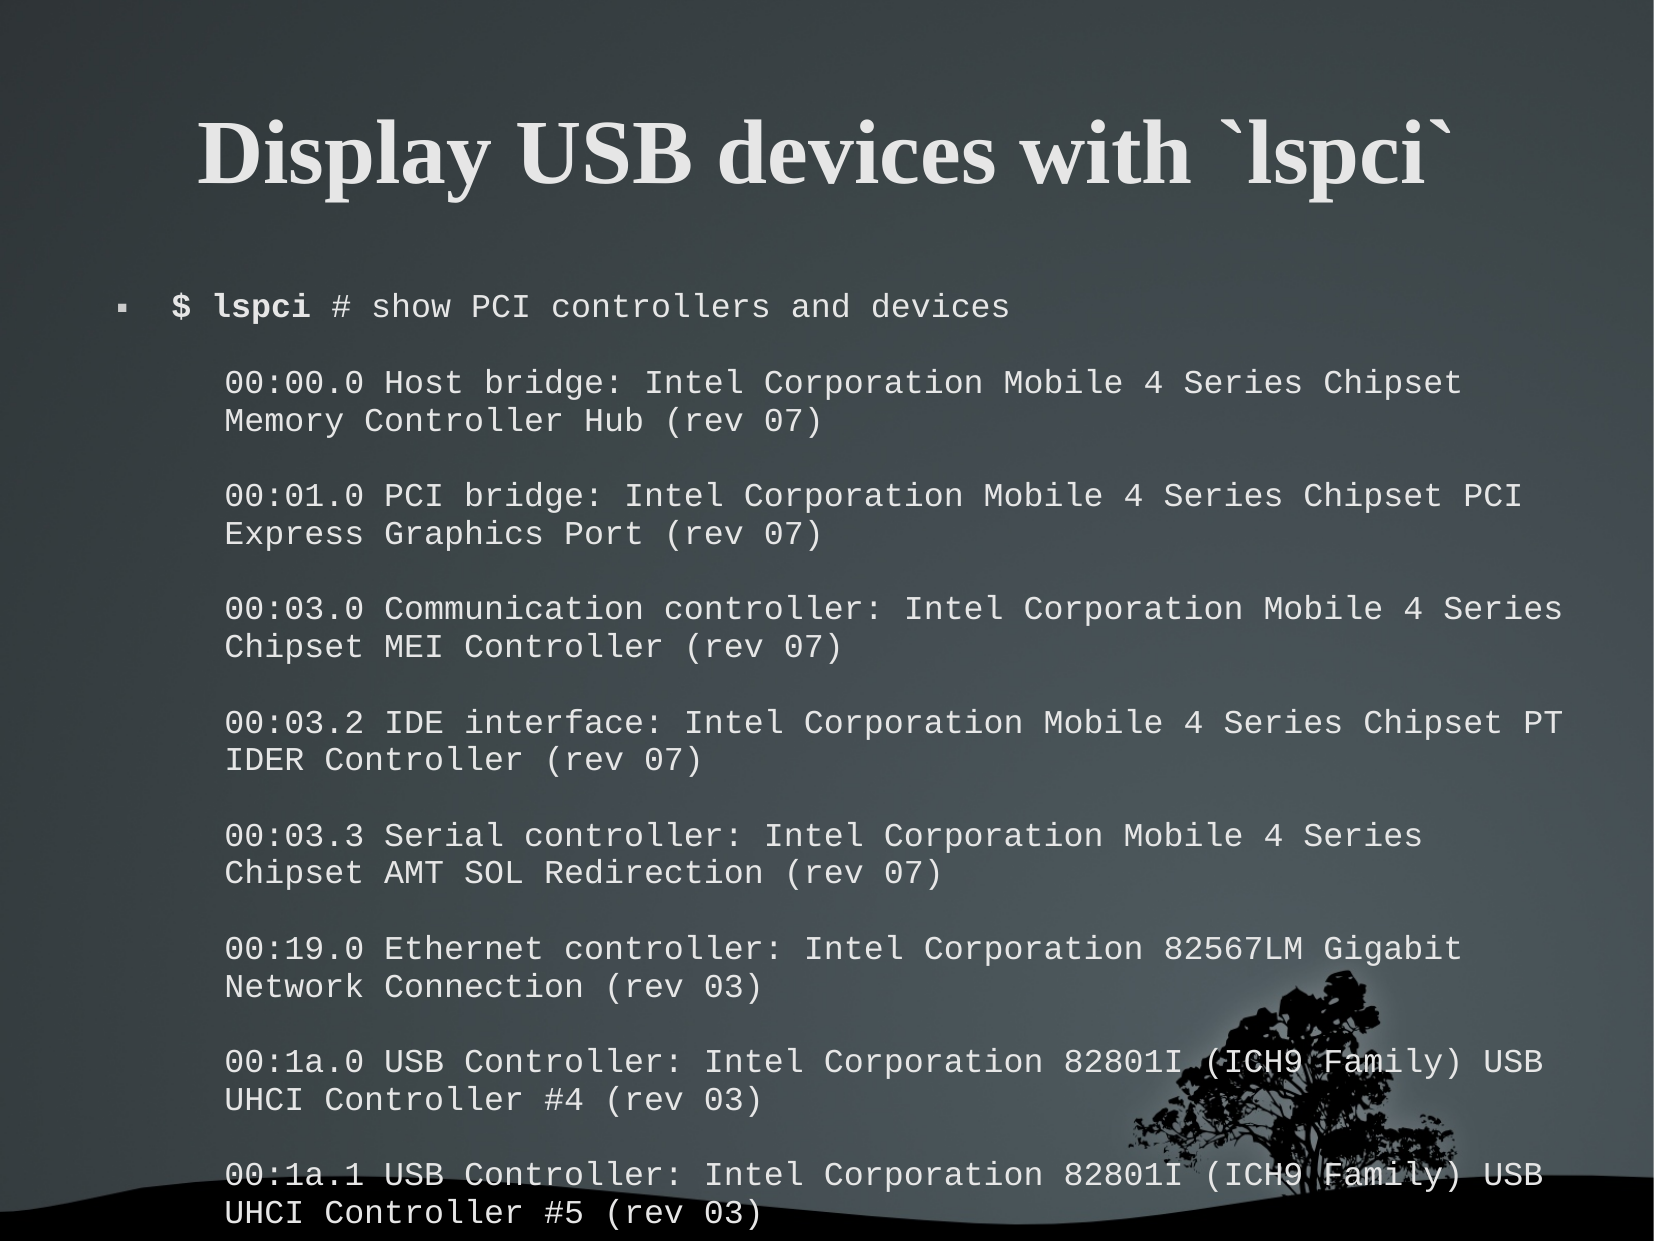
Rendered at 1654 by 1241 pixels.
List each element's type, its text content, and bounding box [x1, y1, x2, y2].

title Display USB devices with `lspci` [82, 33, 1571, 273]
list $ lspci # show PCI controllers and devices 00:00.0 Host bridge: Intel Corporation Mobile 4 Series Chipset Memory Controller Hub (rev 07) 00:01.0 PCI bridge: Intel Corporation Mobile 4 Series Chipset PCI Express Graphics Port (rev 07) 00:03.0 Communication controller: Intel Corporation Mobile 4 Series Chipset MEI Controller (rev 07) 00:03.2 IDE interface: Intel Corporation Mobile 4 Series Chipset PT IDER Controller (rev 07) 00:03.3 Serial controller: Intel Corporation Mobile 4 Series Chipset AMT SOL Redirection (rev 07) 00:19.0 Ethernet controller: Intel Corporation 82567LM Gigabit Network Connection (rev 03) 00:1a.0 USB Controller: Intel Corporation 82801I (ICH9 Family) USB UHCI Controller #4 (rev 03) 00:1a.1 USB Controller: Intel Corporation 82801I (ICH9 Family) USB UHCI Controller #5 (rev 03) [82, 290, 1571, 1153]
picture [0, 0, 1654, 1241]
